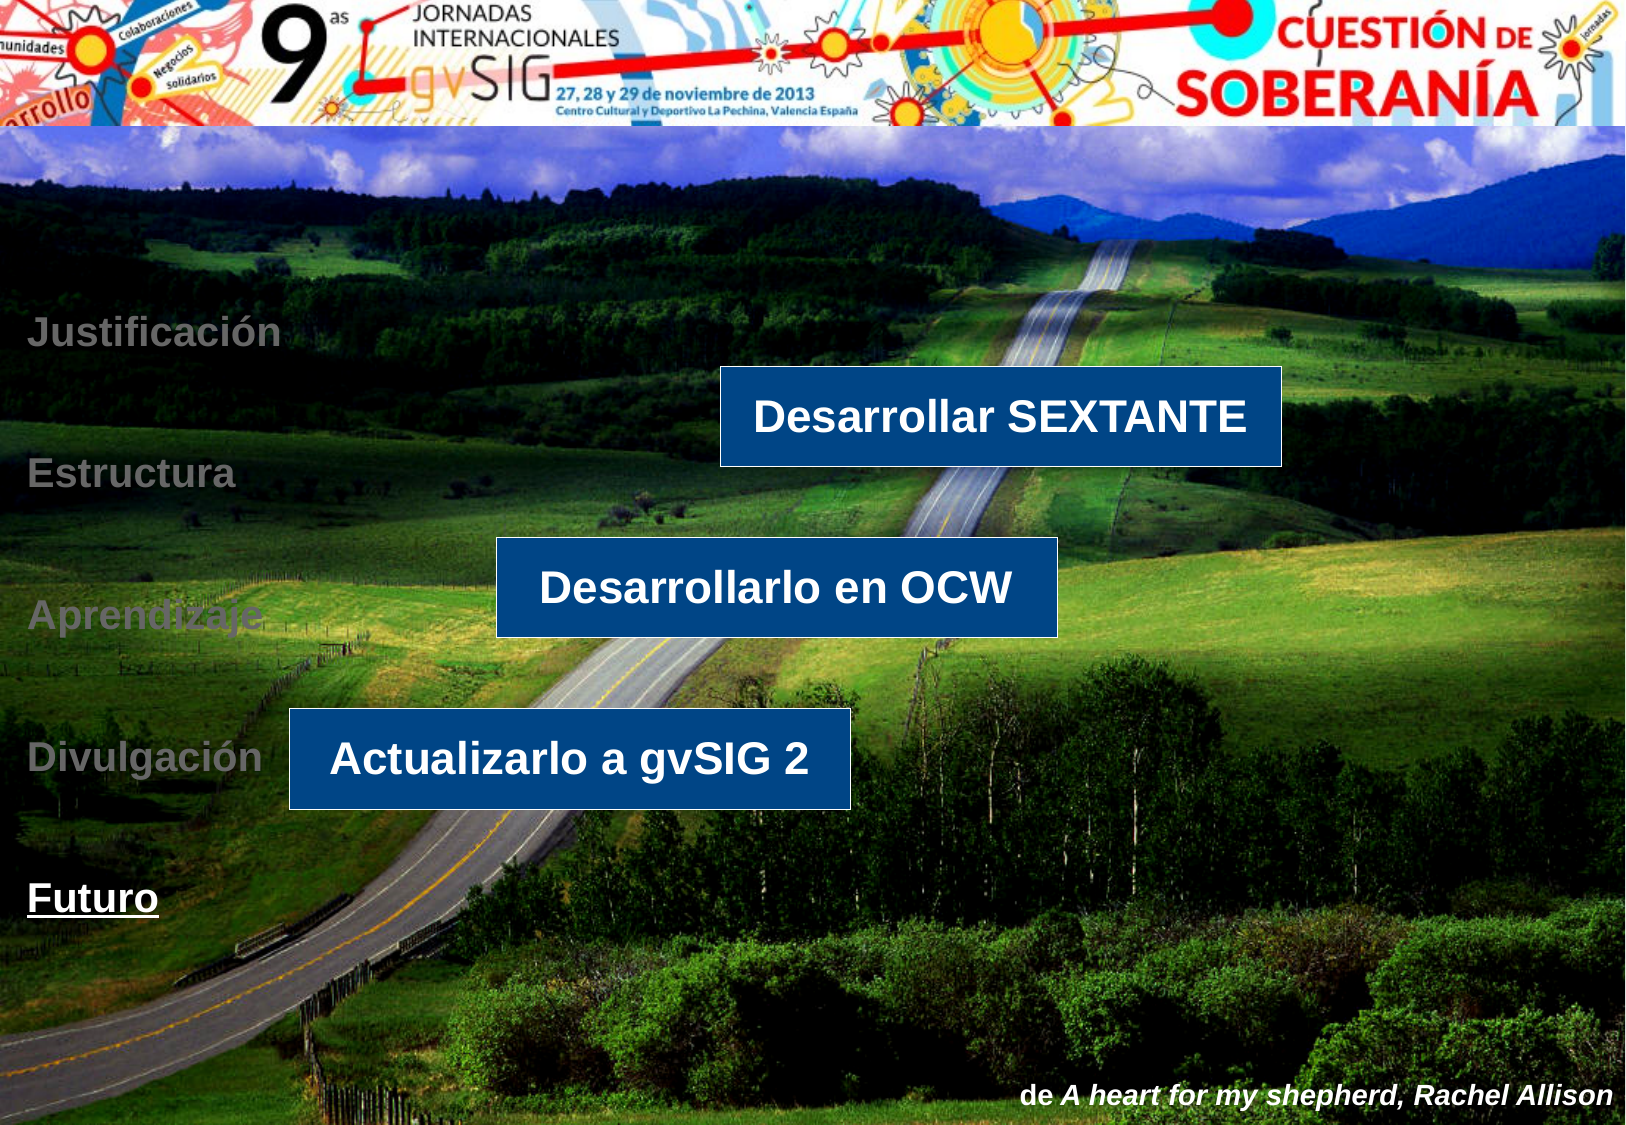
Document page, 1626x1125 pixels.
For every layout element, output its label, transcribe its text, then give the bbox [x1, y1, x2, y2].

text_box Justificación Estructura Aprendizaje Divulgación Futuro [11, 296, 319, 929]
text_box Actualizarlo a gvSIG 2 [289, 708, 851, 810]
text_box Desarrollarlo en OCW [496, 537, 1058, 638]
text_box de A heart for my shepherd, Rachel Allison [992, 1069, 1626, 1119]
text_box Desarrollar SEXTANTE [720, 366, 1282, 467]
picture [0, 0, 1626, 1125]
